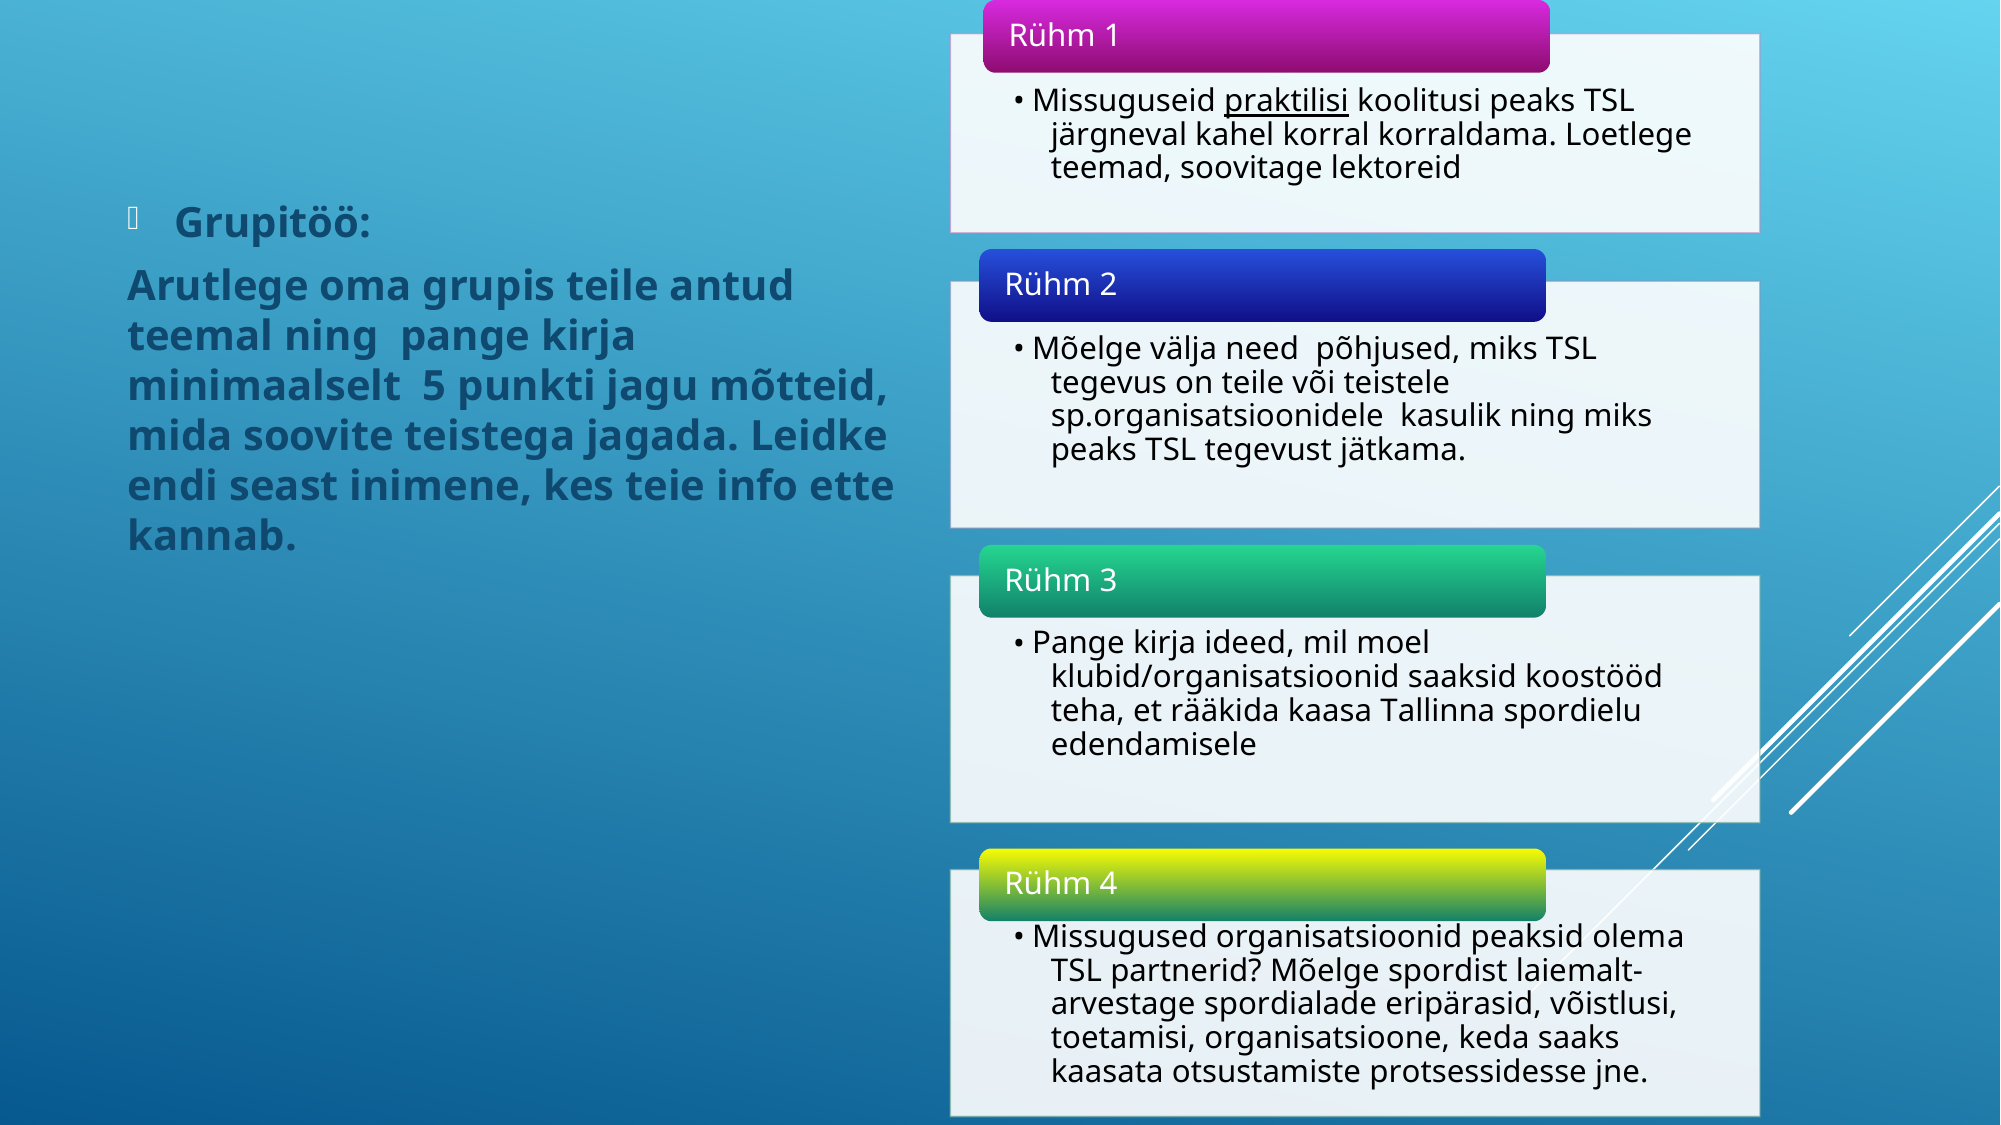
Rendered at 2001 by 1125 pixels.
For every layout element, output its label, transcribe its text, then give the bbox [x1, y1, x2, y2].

text_box Pange kirja ideed, mil moel klubid/organisatsioonid saaksid koostööd teha, et rääkida kaasa Tallinna spordielu edendamisele [950, 575, 1760, 823]
text_box Rühm 1 [983, 0, 1551, 73]
text_box Missugused organisatsioonid peaksid olema TSL partnerid? Mõelge spordist laiemalt- arvestage spordialade eripärasid, võistlusi, toetamisi, organisatsioone, keda saaks kaasata otsustamiste protsessidesse jne. [950, 869, 1760, 1117]
text_box Missuguseid praktilisi koolitusi peaks TSL järgneval kahel korral korraldama. Loetlege teemad, soovitage lektoreid [950, 33, 1760, 233]
text_box Rühm 4 [979, 848, 1547, 922]
list Grupitöö: Arutlege oma grupis teile antud teemal ning pange kirja minimaalselt 5 punkti jagu mõtteid, mida soovite teistega jagada. Leidke endi seast inimene, kes teie info ette kannab. [112, 112, 923, 706]
text_box Mõelge välja need põhjused, miks TSL tegevus on teile või teistele sp.organisatsioonidele kasulik ning miks peaks TSL tegevust jätkama. [950, 281, 1760, 529]
text_box Rühm 2 [979, 249, 1547, 322]
text_box Rühm 3 [979, 544, 1547, 618]
